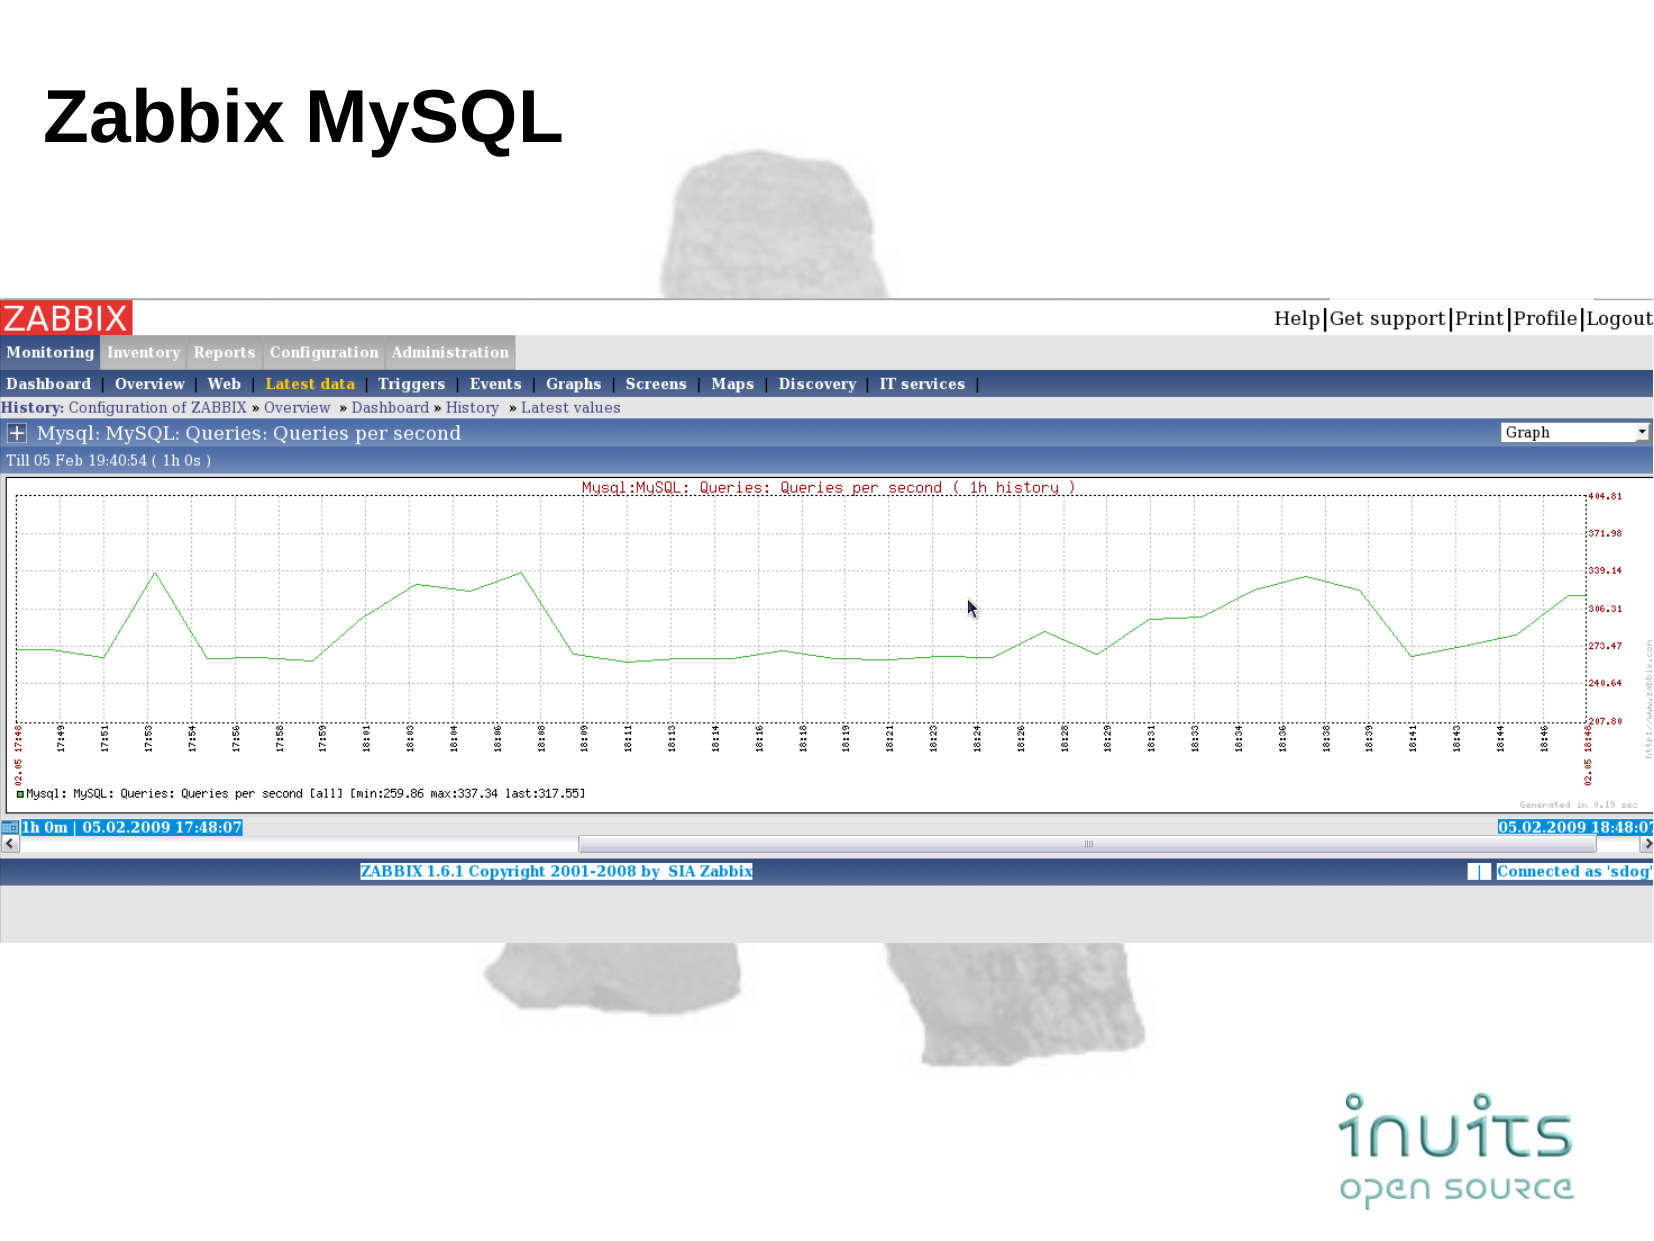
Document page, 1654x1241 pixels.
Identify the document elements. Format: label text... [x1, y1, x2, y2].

title Zabbix MySQL [43, 42, 1532, 191]
picture [1625, 822, 1632, 832]
picture [1602, 822, 1609, 832]
picture [1337, 1087, 1576, 1210]
picture [0, 191, 1653, 1120]
picture [1618, 822, 1623, 832]
